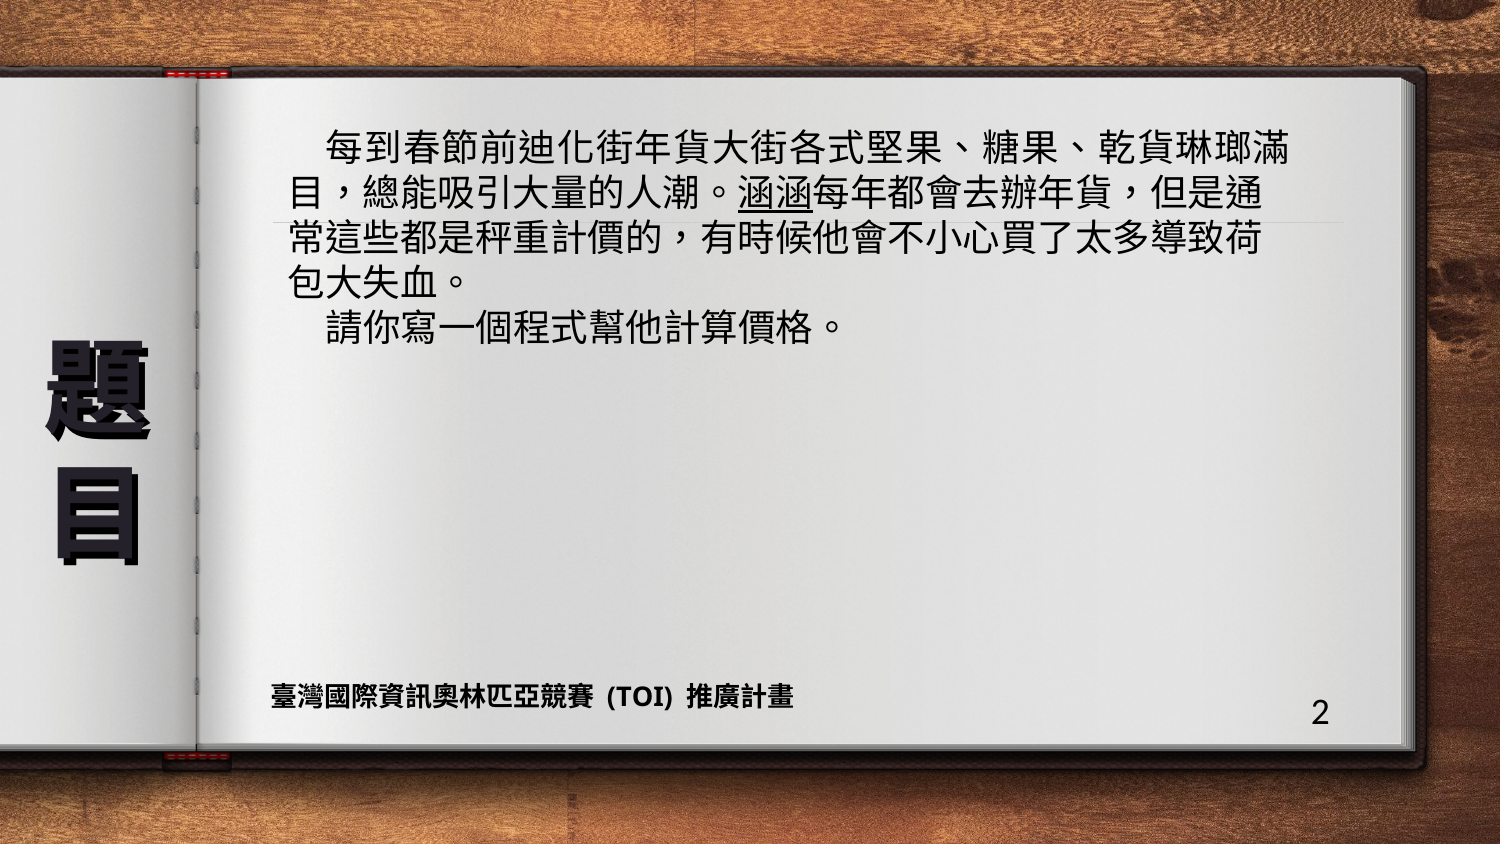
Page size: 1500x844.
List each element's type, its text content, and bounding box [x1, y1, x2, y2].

text_box 2 [1295, 672, 1386, 737]
text_box 每到春節前迪化街年貨大街各式堅果、糖果、乾貨琳瑯滿目，總能吸引大量的人潮。涵涵每年都會去辦年貨，但是通常這些都是秤重計價的，有時候他會不小心買了太多導致荷包大失血。 請你寫一個程式幫他計算價格。 [273, 117, 1307, 357]
title 題 目 [28, 306, 210, 552]
